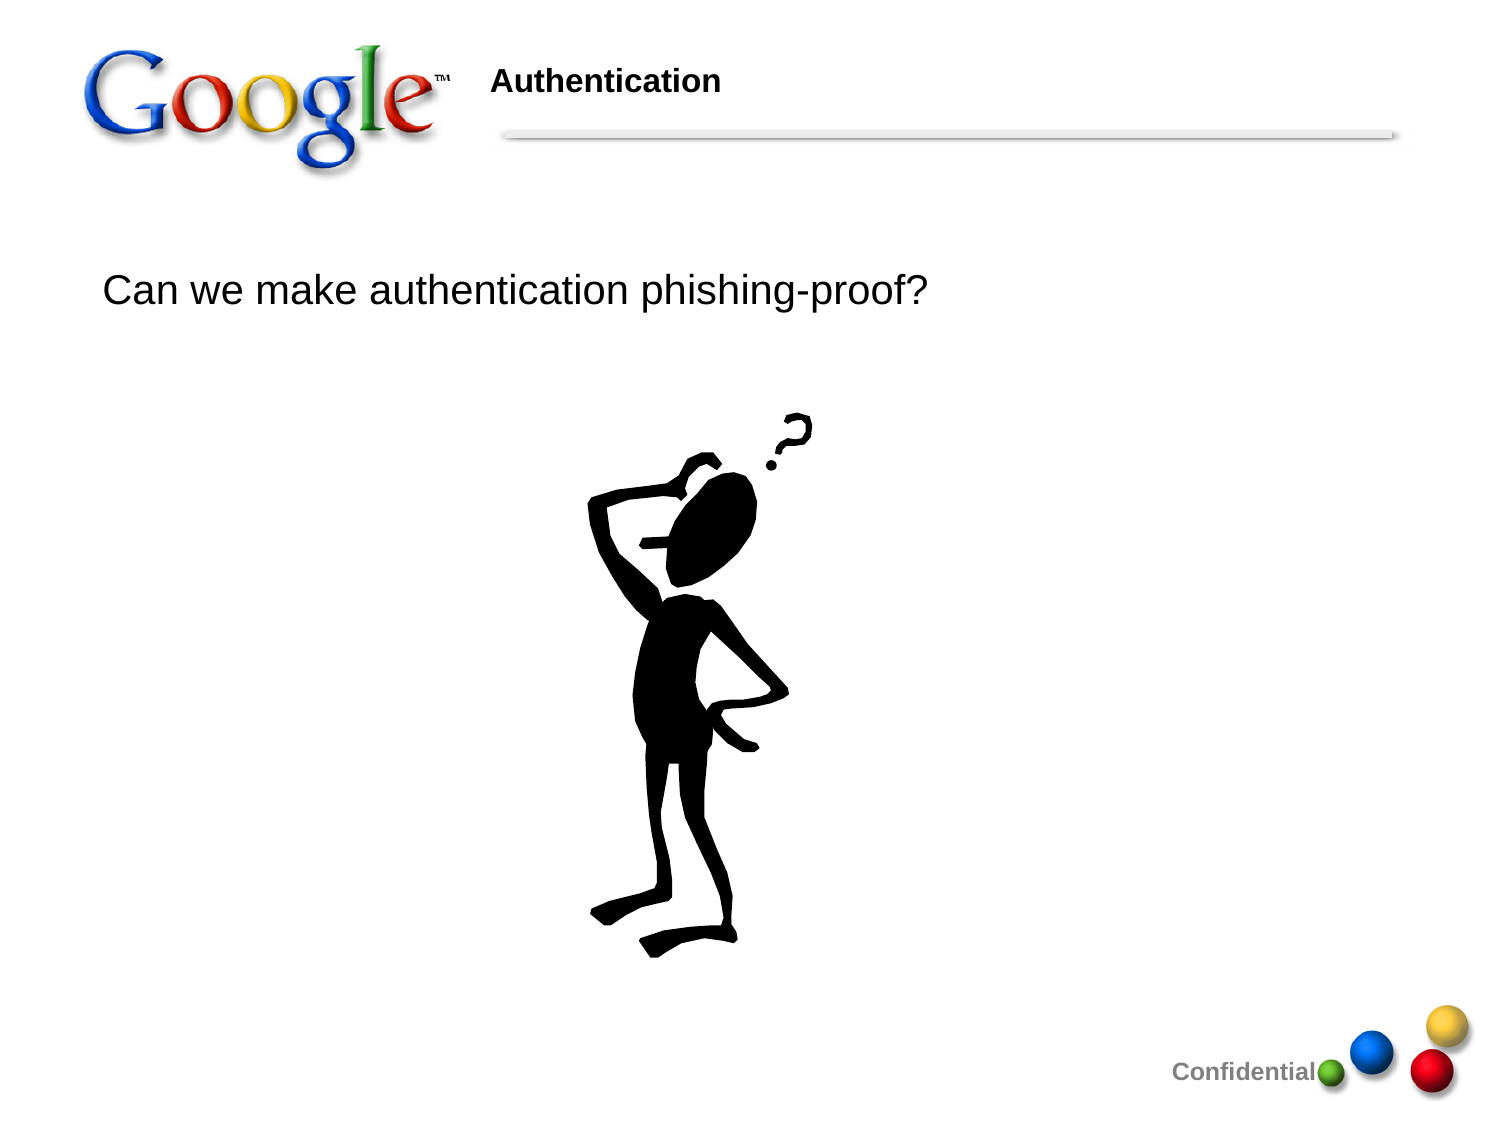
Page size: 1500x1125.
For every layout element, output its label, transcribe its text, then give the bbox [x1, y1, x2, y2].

title Authentication [474, 37, 1450, 126]
list Can we make authentication phishing-proof? [87, 249, 1338, 851]
picture [587, 412, 813, 958]
